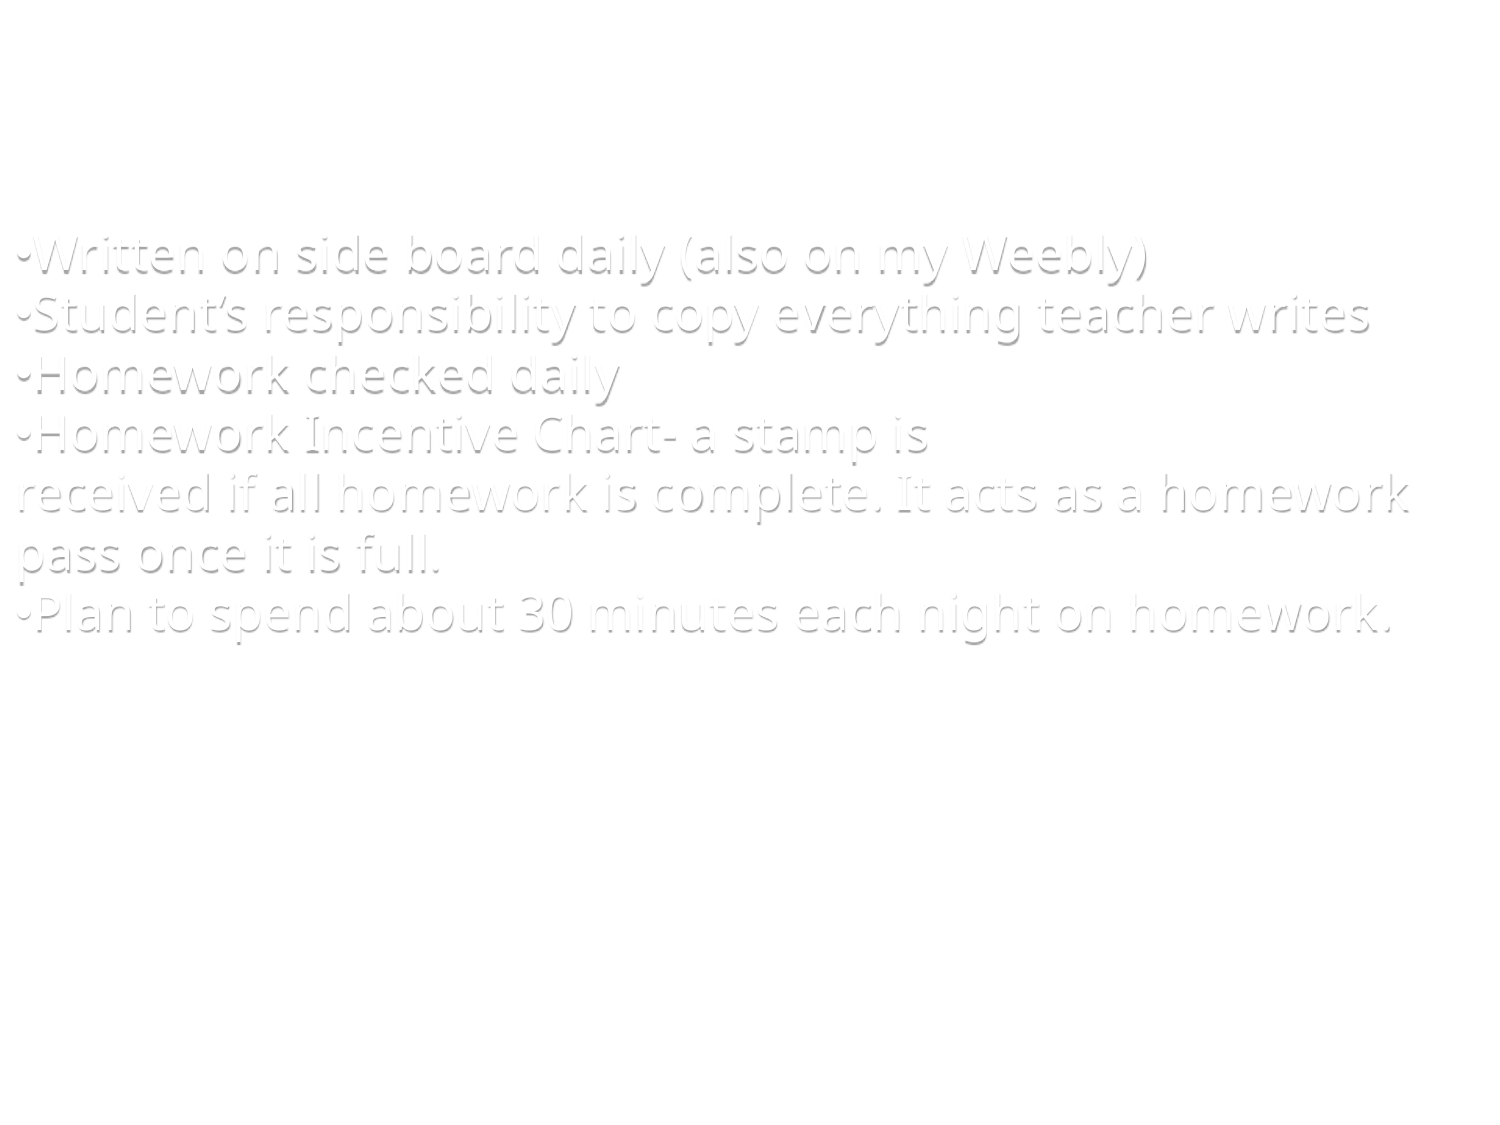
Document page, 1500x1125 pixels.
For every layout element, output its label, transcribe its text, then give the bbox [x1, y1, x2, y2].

text_box Written on side board daily (also on my Weebly) Student’s responsibility to copy everything teacher writes Homework checked daily Homework Incentive Chart- a stamp is received if all homework is complete. It acts as a homework pass once it is full. Plan to spend about 30 minutes each night on homework. [0, 213, 1500, 666]
